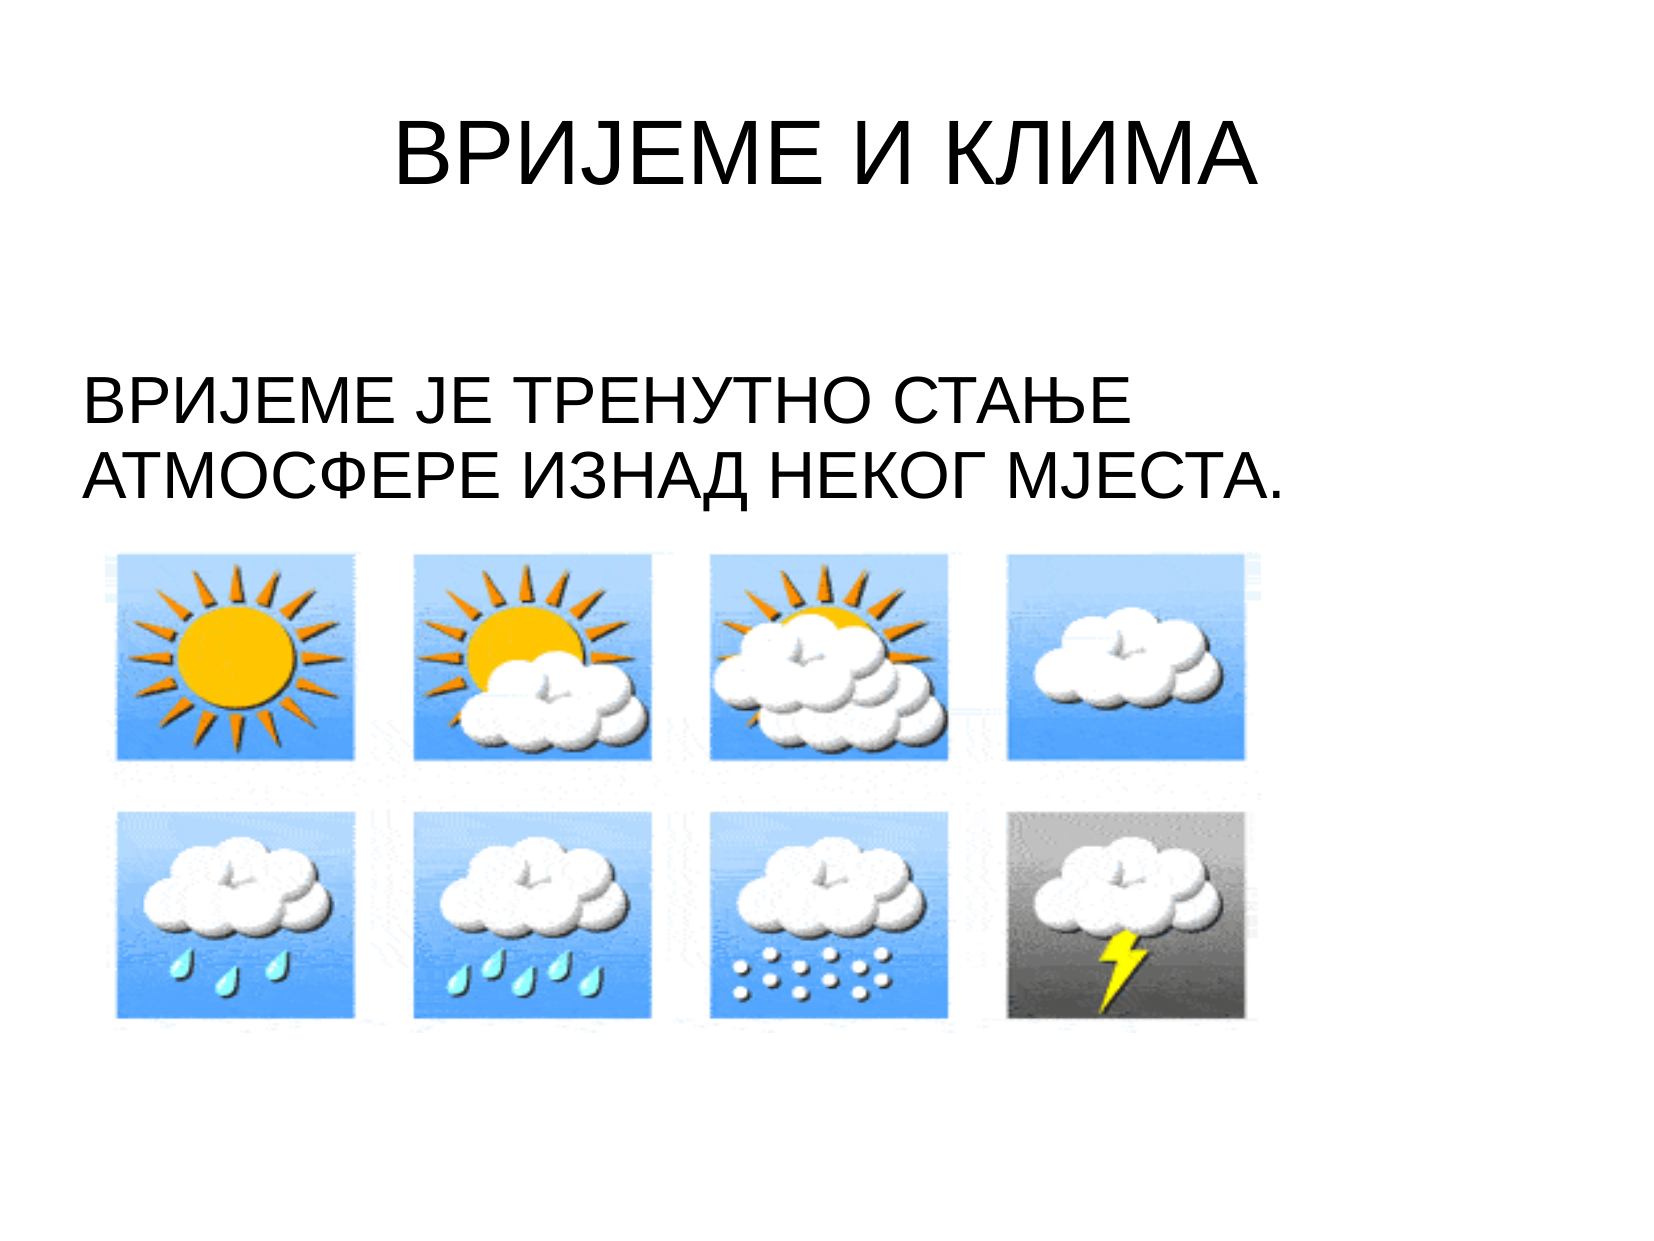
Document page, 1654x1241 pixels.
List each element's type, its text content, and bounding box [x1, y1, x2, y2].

title ВРИЈЕМЕ И КЛИМА [82, 49, 1571, 257]
subtitle ВРИЈЕМЕ ЈЕ ТРЕНУТНО СТАЊЕ АТМОСФЕРЕ ИЗНАД НЕКОГ МЈЕСТА. [82, 290, 1571, 1109]
picture [105, 539, 1261, 1033]
